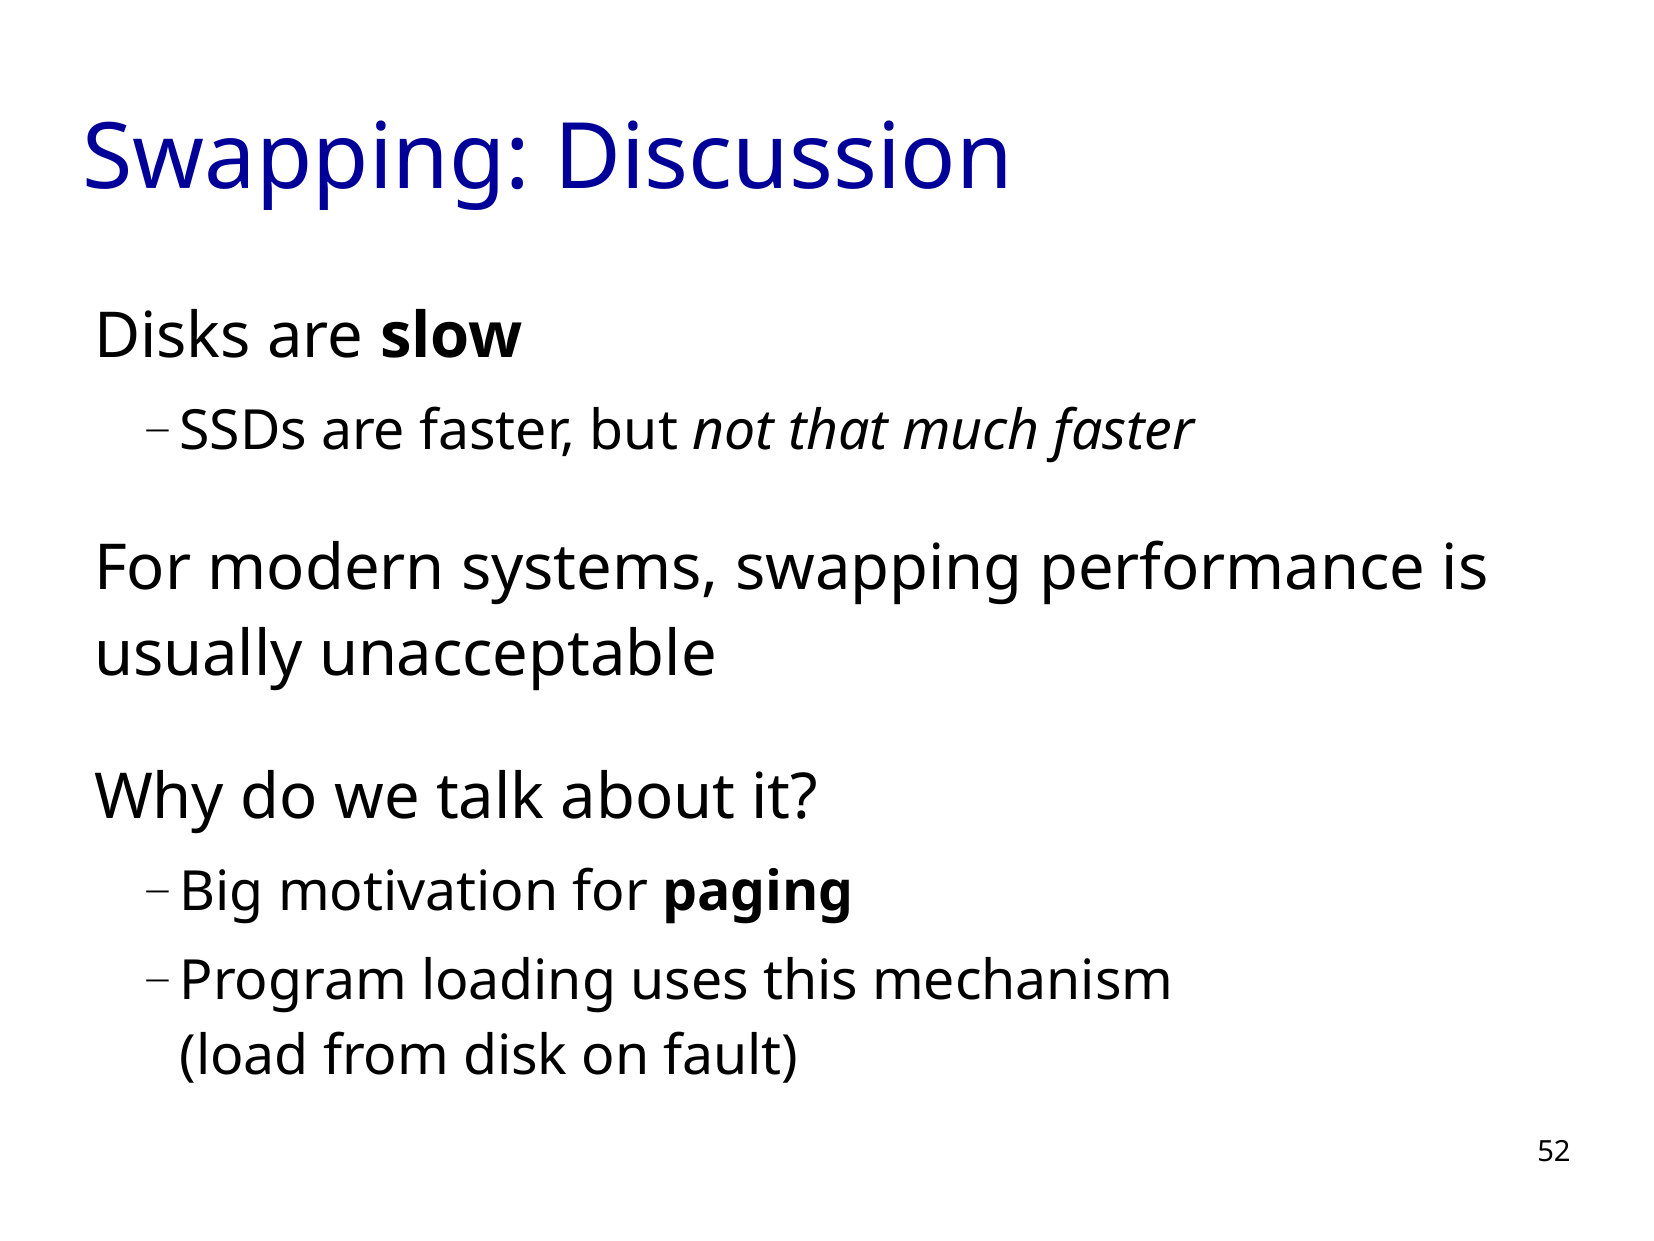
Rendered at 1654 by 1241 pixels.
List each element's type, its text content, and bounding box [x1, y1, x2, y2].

list Disks are slow SSDs are faster, but not that much faster For modern systems, swapping performance is usually unacceptable Why do we talk about it? Big motivation for paging Program loading uses this mechanism (load from disk on fault) [60, 290, 1571, 1096]
title Swapping: Discussion [82, 49, 1571, 257]
